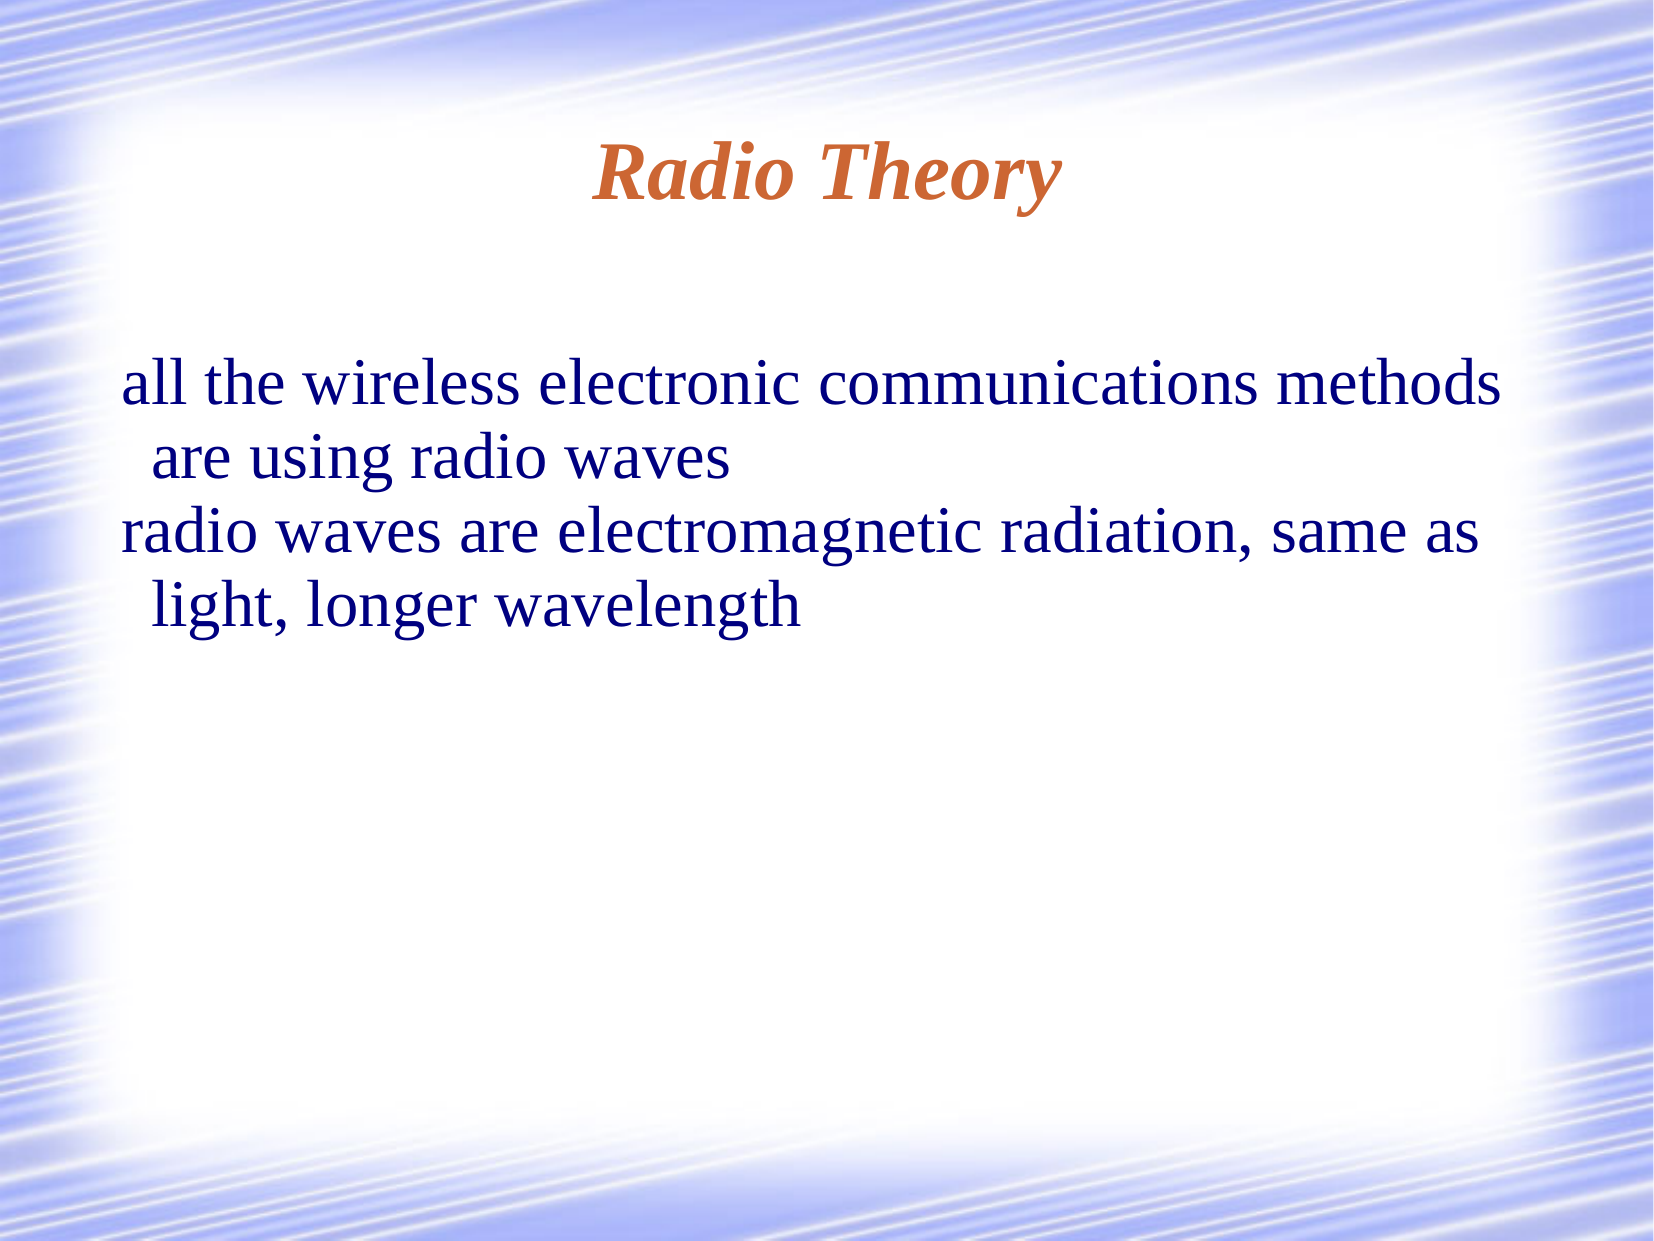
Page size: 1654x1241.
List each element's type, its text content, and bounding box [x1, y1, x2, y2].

list all the wireless electronic communications methods are using radio waves radio waves are electromagnetic radiation, same as light, longer wavelength [121, 344, 1534, 1127]
picture [0, 0, 1654, 1241]
title Radio Theory [121, 67, 1534, 275]
